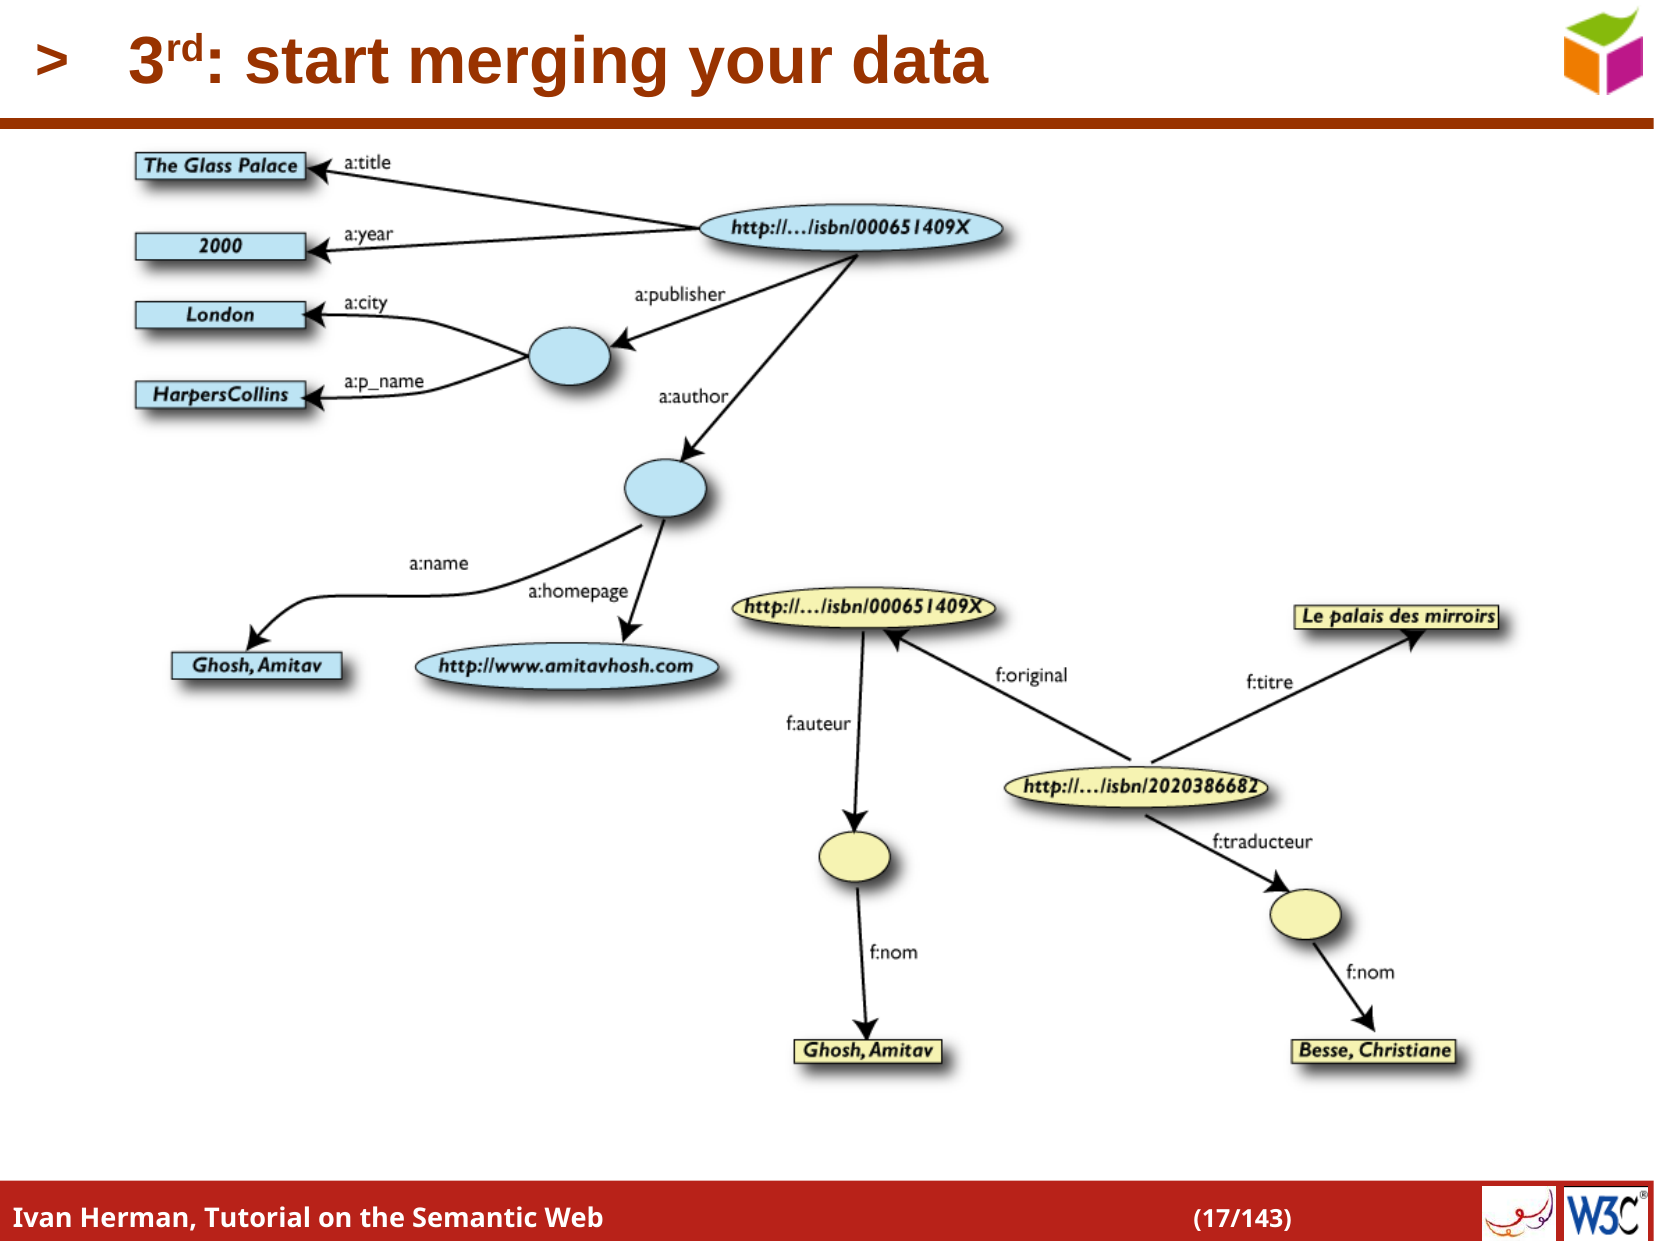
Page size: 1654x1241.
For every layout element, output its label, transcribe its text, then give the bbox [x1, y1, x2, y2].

picture [123, 141, 1530, 1096]
picture [1564, 1186, 1648, 1241]
picture [1564, 5, 1643, 95]
picture [1482, 1186, 1556, 1241]
title 3rd: start merging your data [93, 0, 1493, 119]
